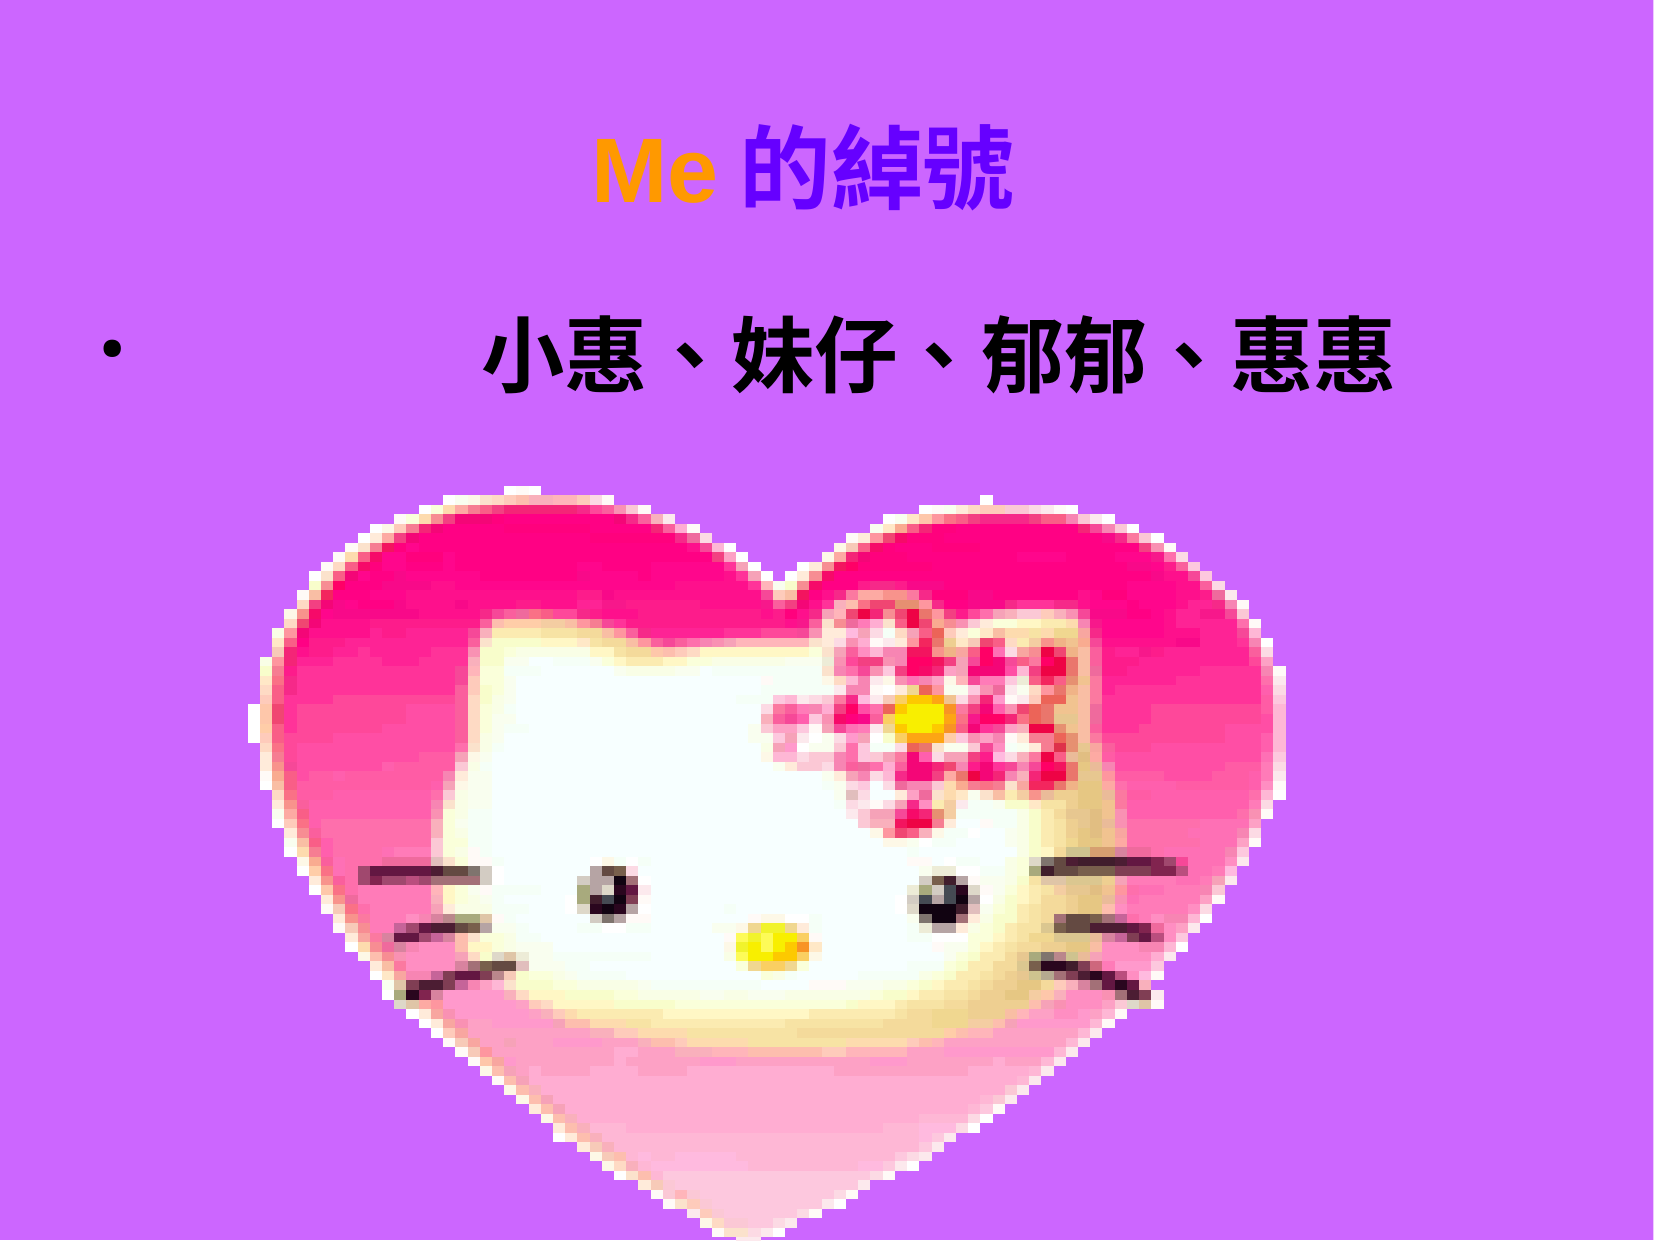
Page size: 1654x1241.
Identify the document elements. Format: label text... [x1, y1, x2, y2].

text_box 小惠 [0, 299, 764, 426]
title Me的綽號 [59, 59, 1548, 267]
picture [236, 448, 1335, 1241]
list 小惠、妹仔、郁郁、惠惠 [82, 290, 1571, 1010]
